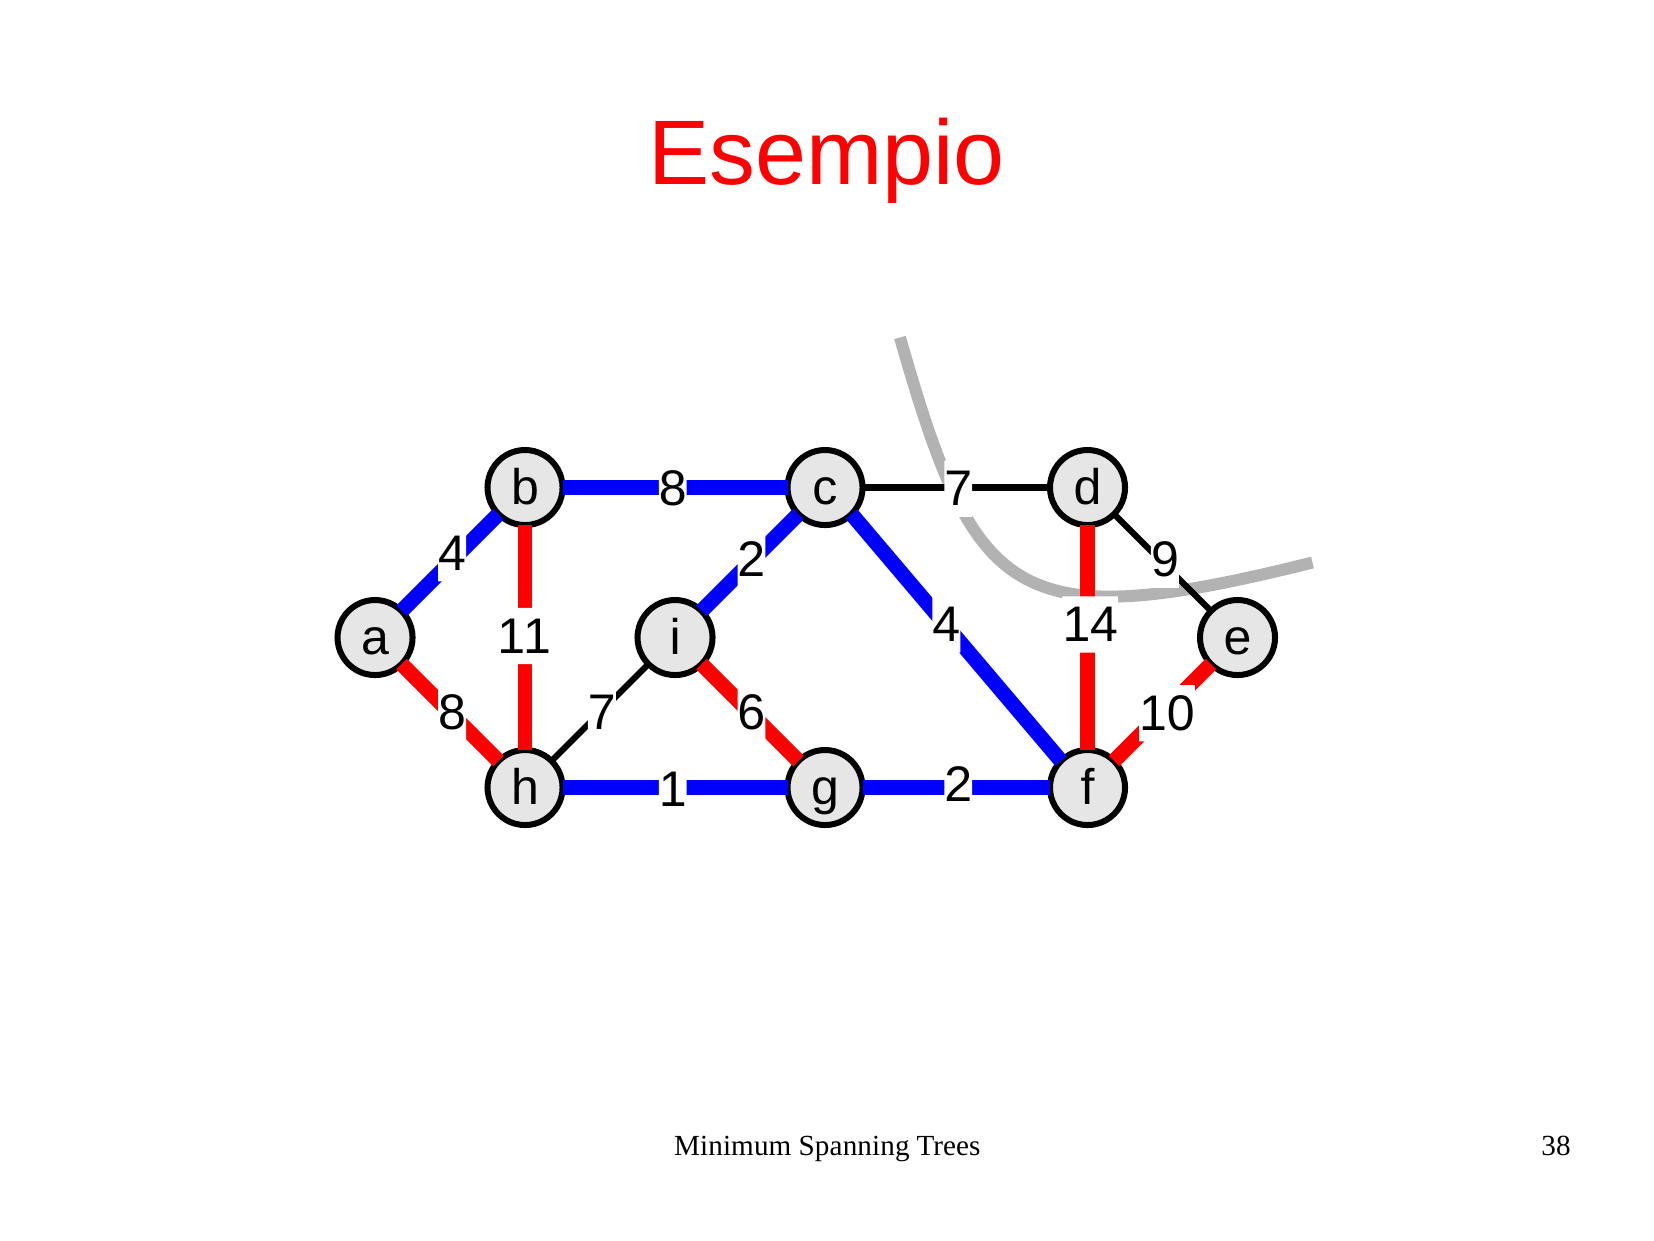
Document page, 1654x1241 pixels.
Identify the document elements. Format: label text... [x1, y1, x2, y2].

text_box d [1050, 450, 1126, 525]
text_box f [1050, 750, 1126, 826]
text_box i [637, 600, 713, 676]
text_box 6 [737, 684, 766, 742]
text_box 10 [1139, 685, 1195, 742]
title Esempio [82, 49, 1571, 257]
text_box 4 [438, 525, 467, 582]
text_box 2 [737, 531, 766, 588]
text_box 8 [658, 460, 687, 517]
text_box 1 [658, 761, 687, 818]
text_box a [337, 600, 413, 676]
text_box 7 [944, 460, 973, 517]
text_box 8 [438, 684, 467, 741]
text_box 11 [497, 607, 557, 665]
text_box h [487, 750, 563, 826]
text_box 14 [1062, 596, 1119, 653]
text_box 2 [944, 756, 973, 813]
text_box 7 [587, 684, 616, 742]
text_box c [788, 450, 863, 526]
text_box 4 [932, 596, 961, 653]
text_box e [1200, 600, 1276, 676]
text_box g [788, 750, 863, 826]
text_box 9 [1150, 531, 1179, 588]
text_box b [487, 450, 563, 525]
